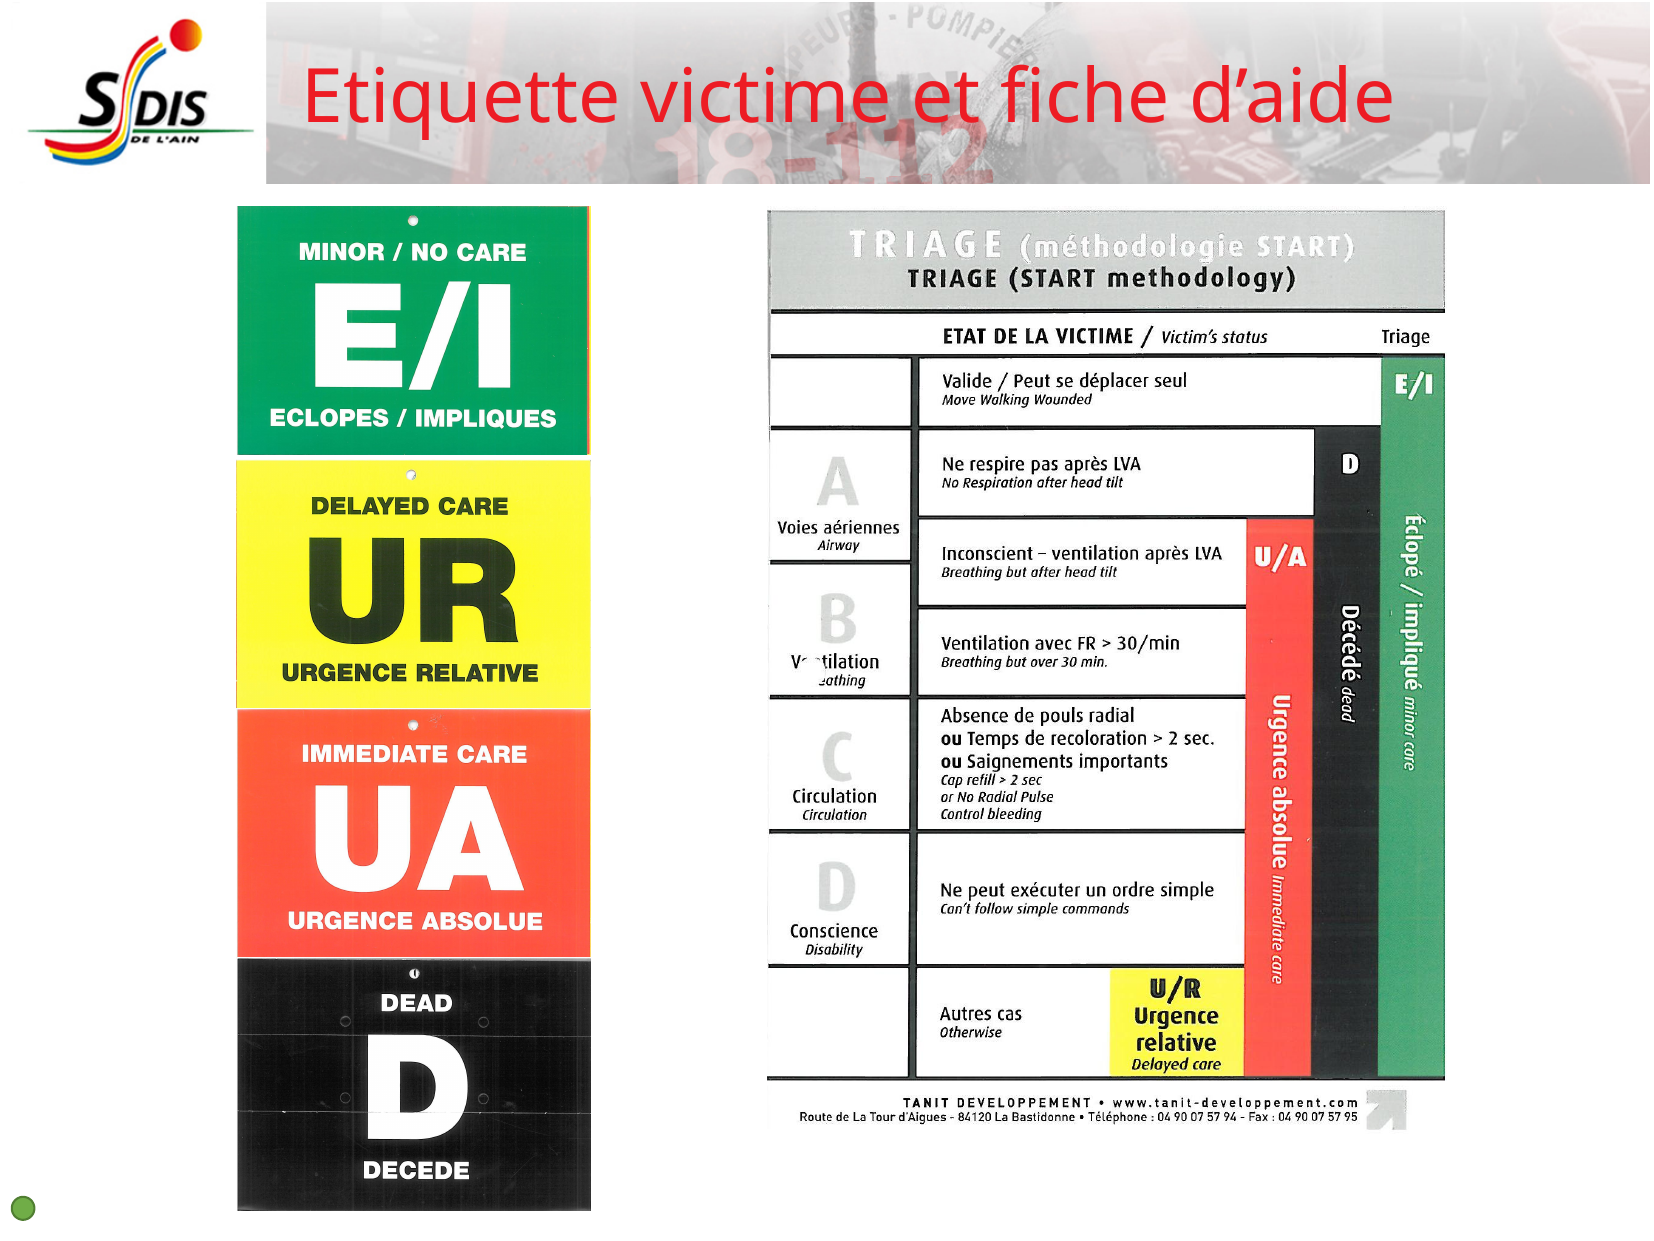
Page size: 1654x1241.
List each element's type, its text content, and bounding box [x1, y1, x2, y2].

title Etiquette victime et fiche d’aide [67, 47, 1631, 139]
picture [767, 206, 1447, 1138]
text_box [11, 1196, 35, 1220]
picture [236, 206, 591, 455]
picture [11, 2, 1650, 184]
picture [236, 459, 591, 1211]
